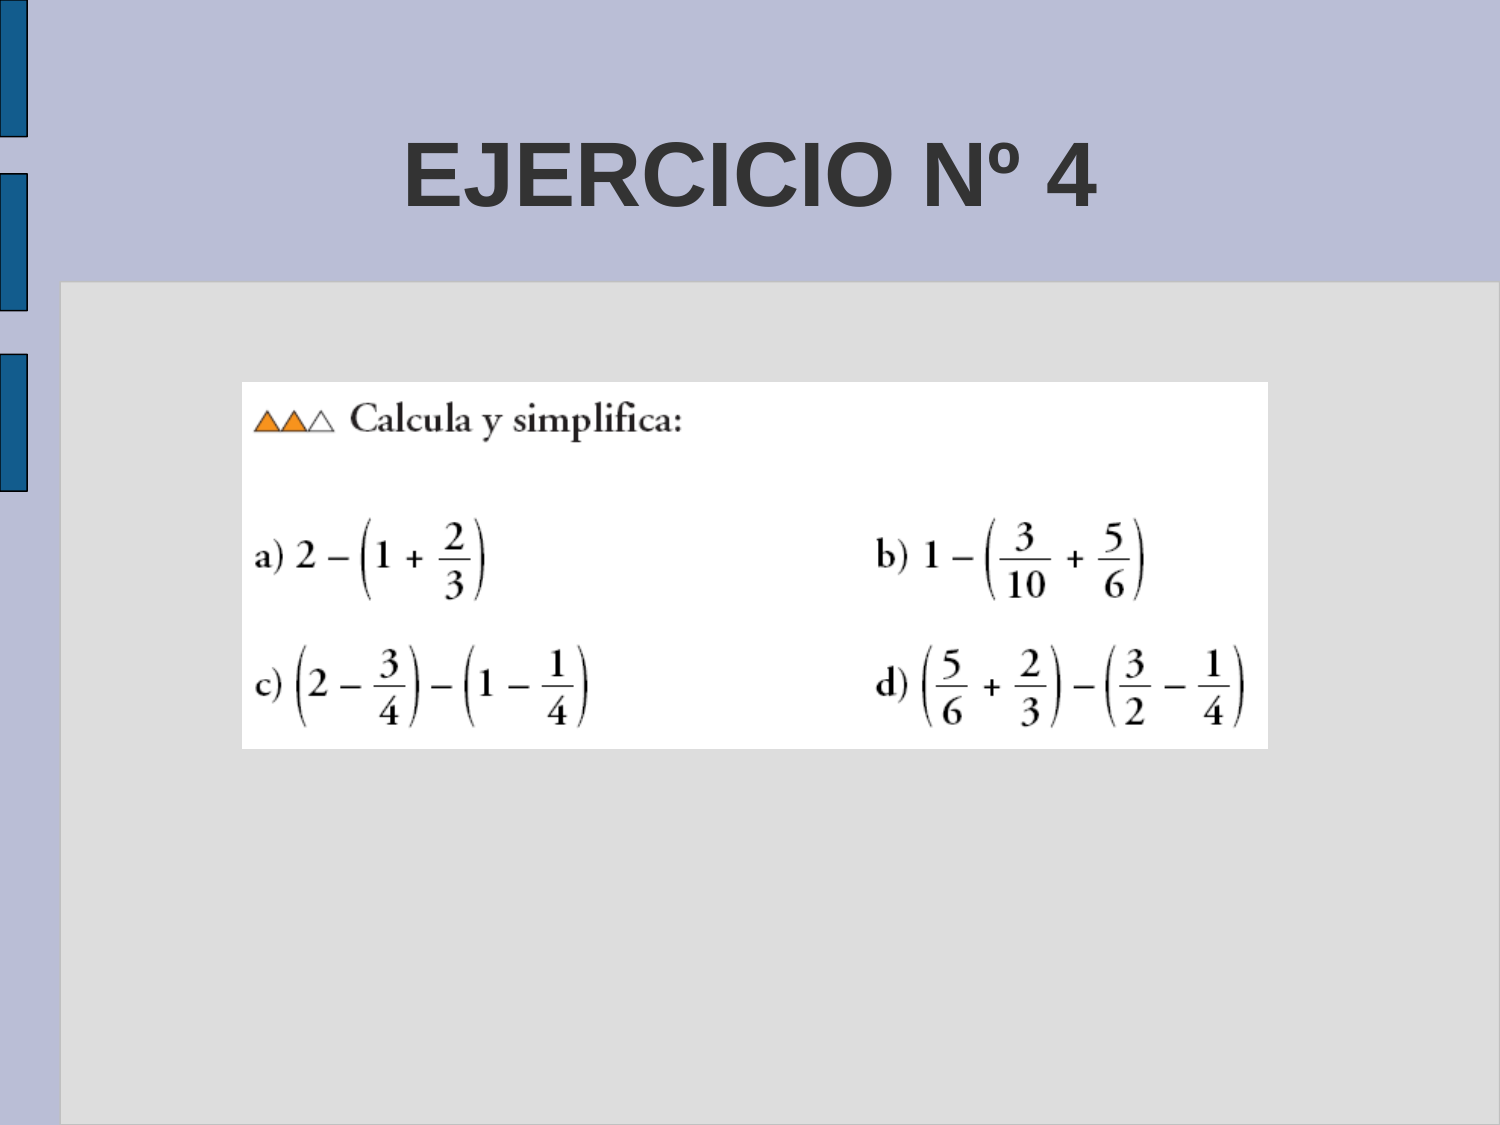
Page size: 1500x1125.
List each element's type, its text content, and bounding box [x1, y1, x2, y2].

title EJERCICIO Nº 4 [110, 80, 1391, 271]
picture [242, 382, 1268, 749]
